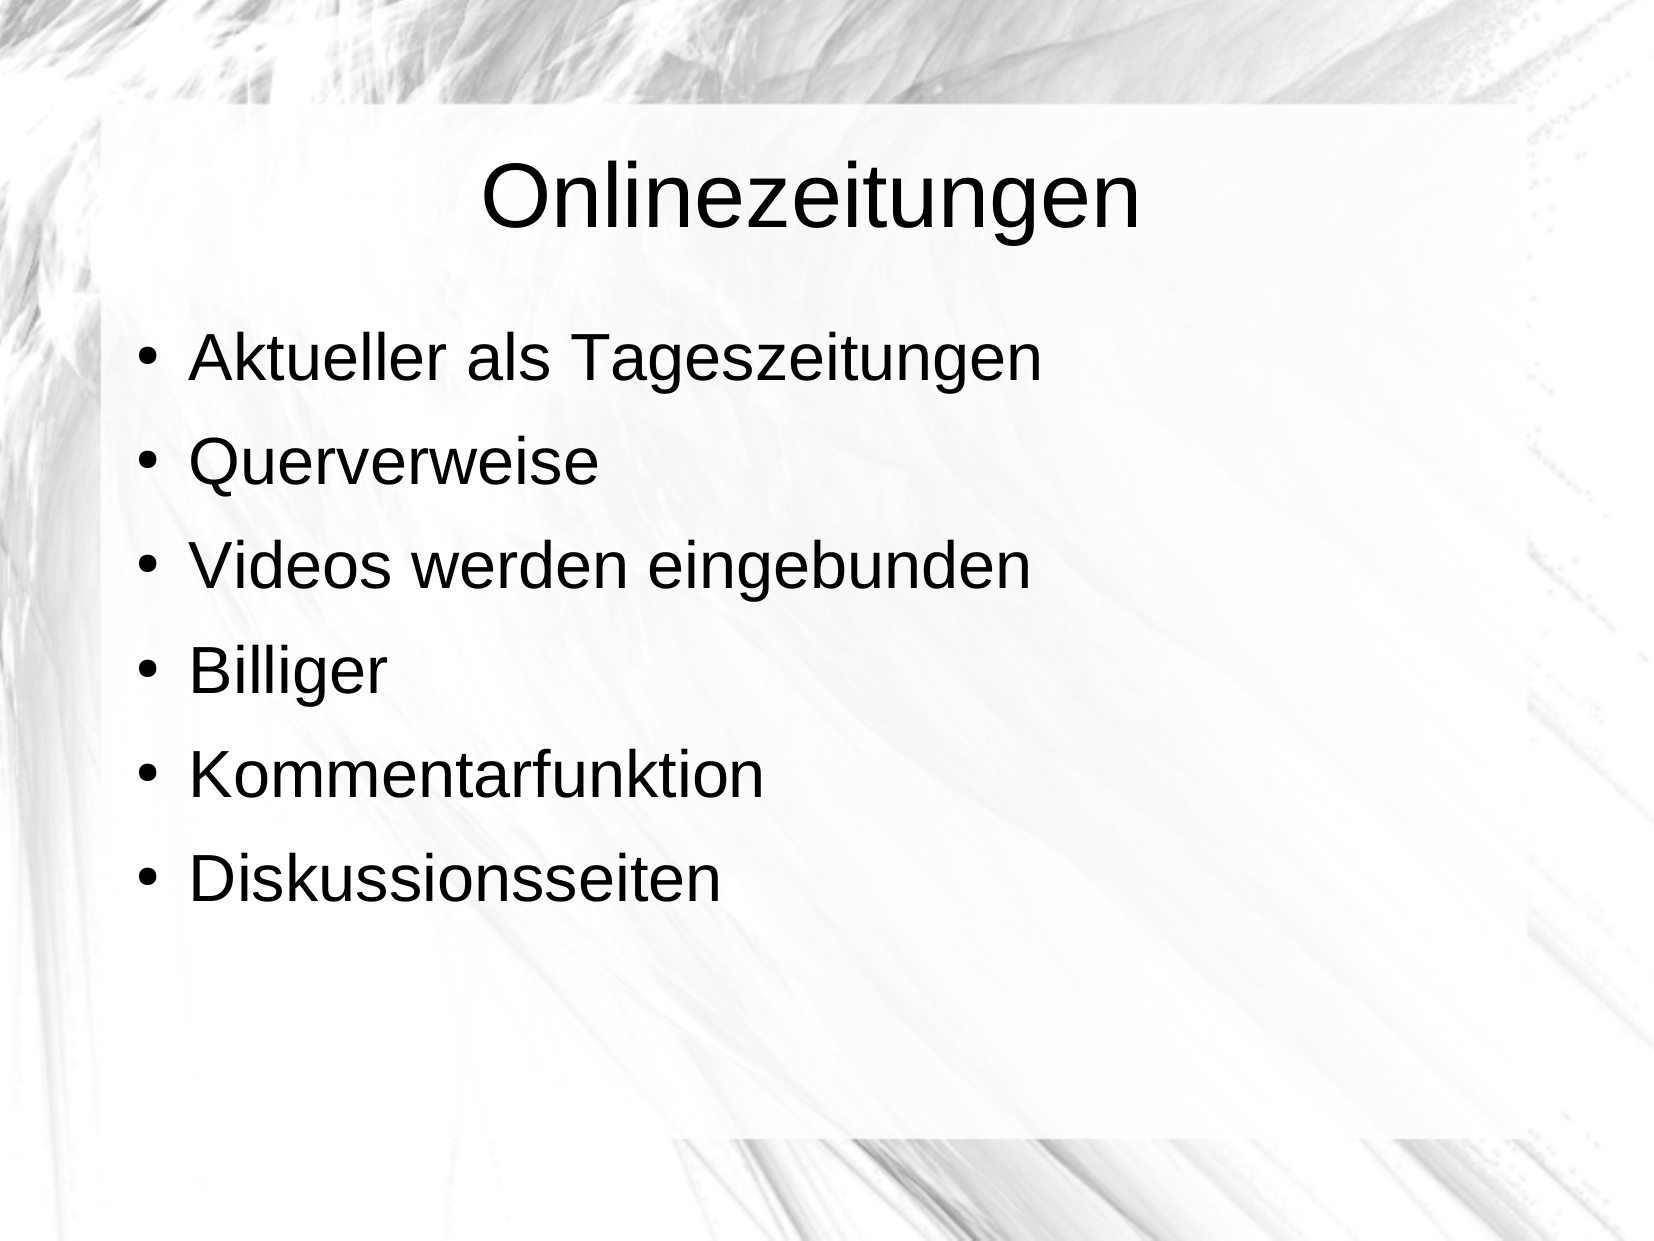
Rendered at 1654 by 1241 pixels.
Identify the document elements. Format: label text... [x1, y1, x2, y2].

picture [0, 0, 1654, 1241]
list Aktueller als Tageszeitungen Querverweise Videos werden eingebunden Billiger Kommentarfunktion Diskussionsseiten [118, 319, 1571, 1139]
title Onlinezeitungen [118, 112, 1506, 281]
